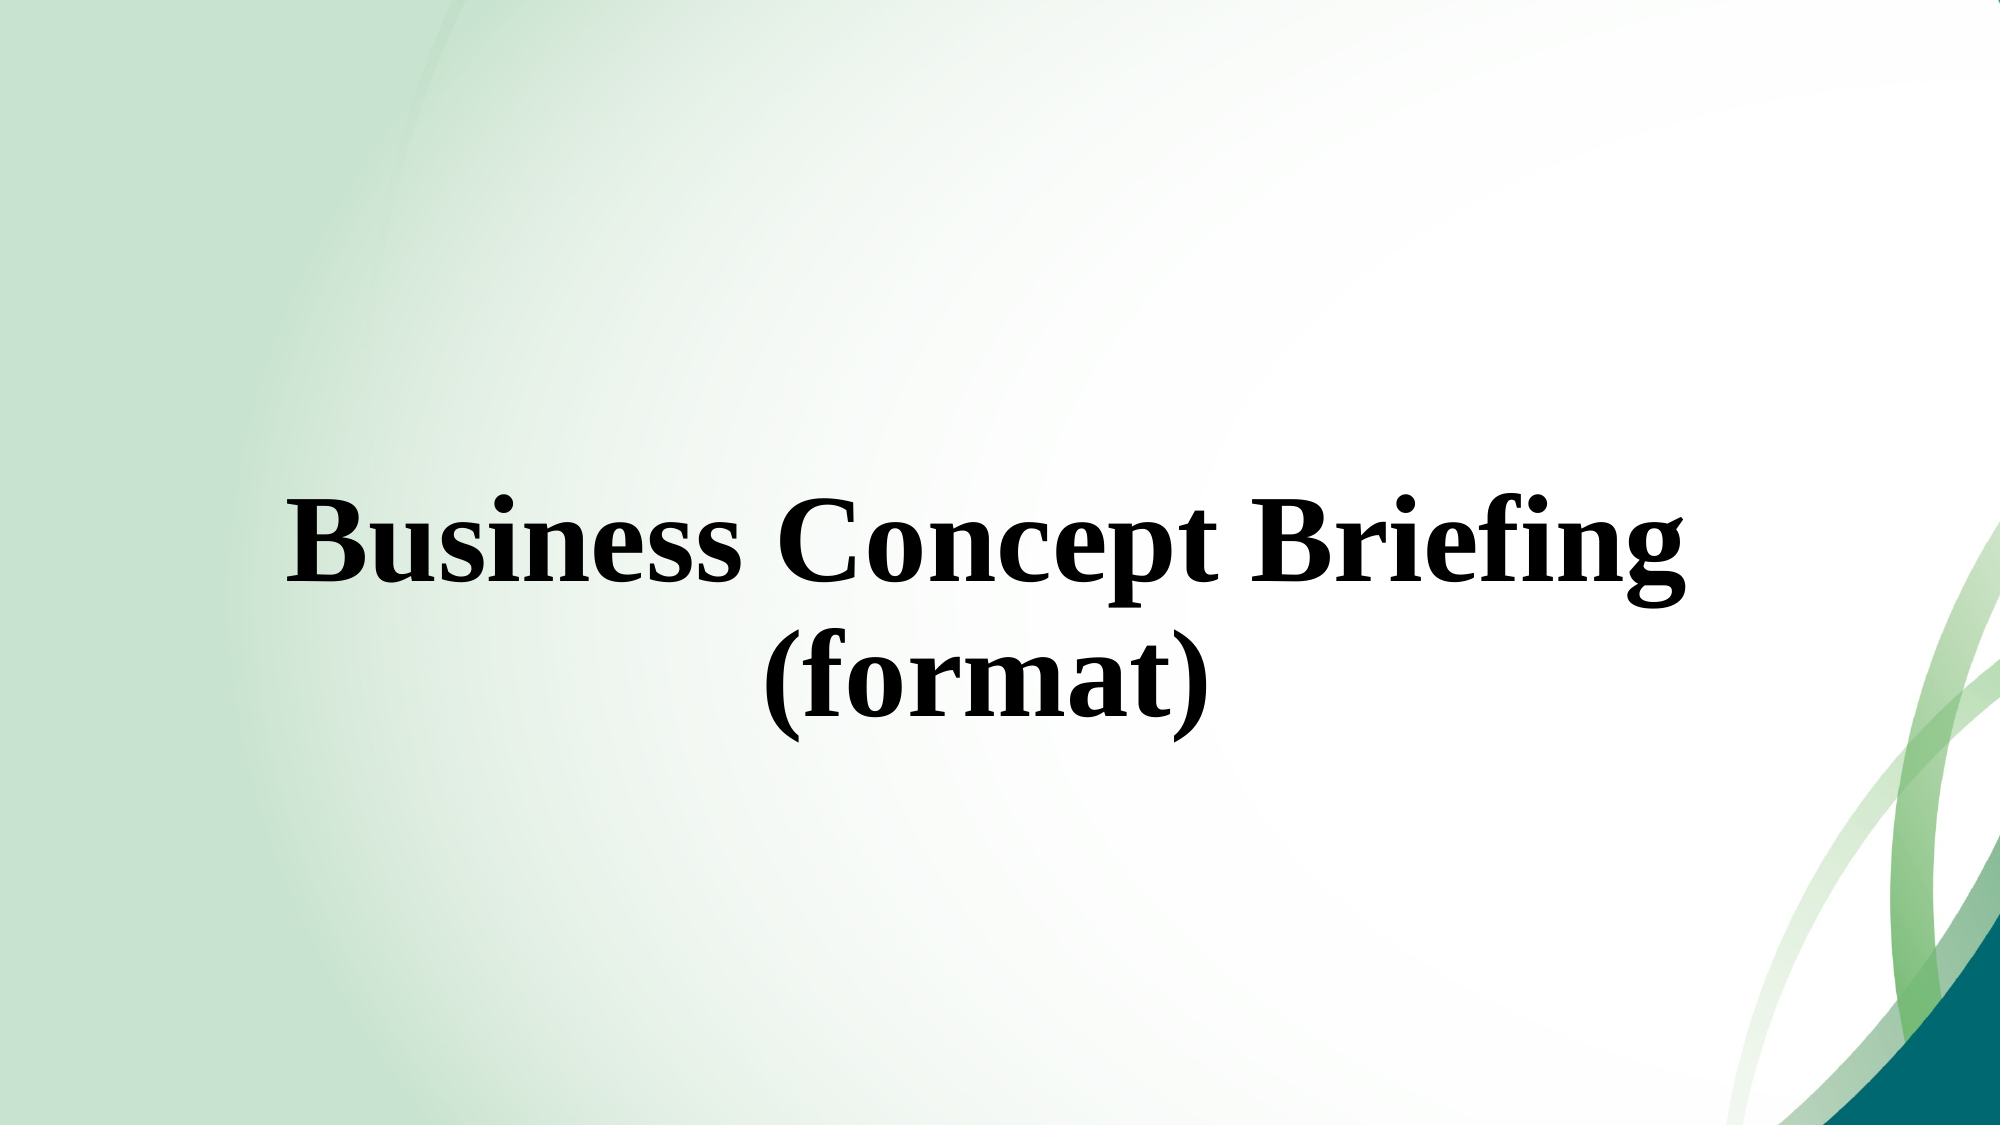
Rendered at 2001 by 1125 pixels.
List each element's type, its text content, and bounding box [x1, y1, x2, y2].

title Business Concept Briefing (format) [237, 366, 1738, 759]
